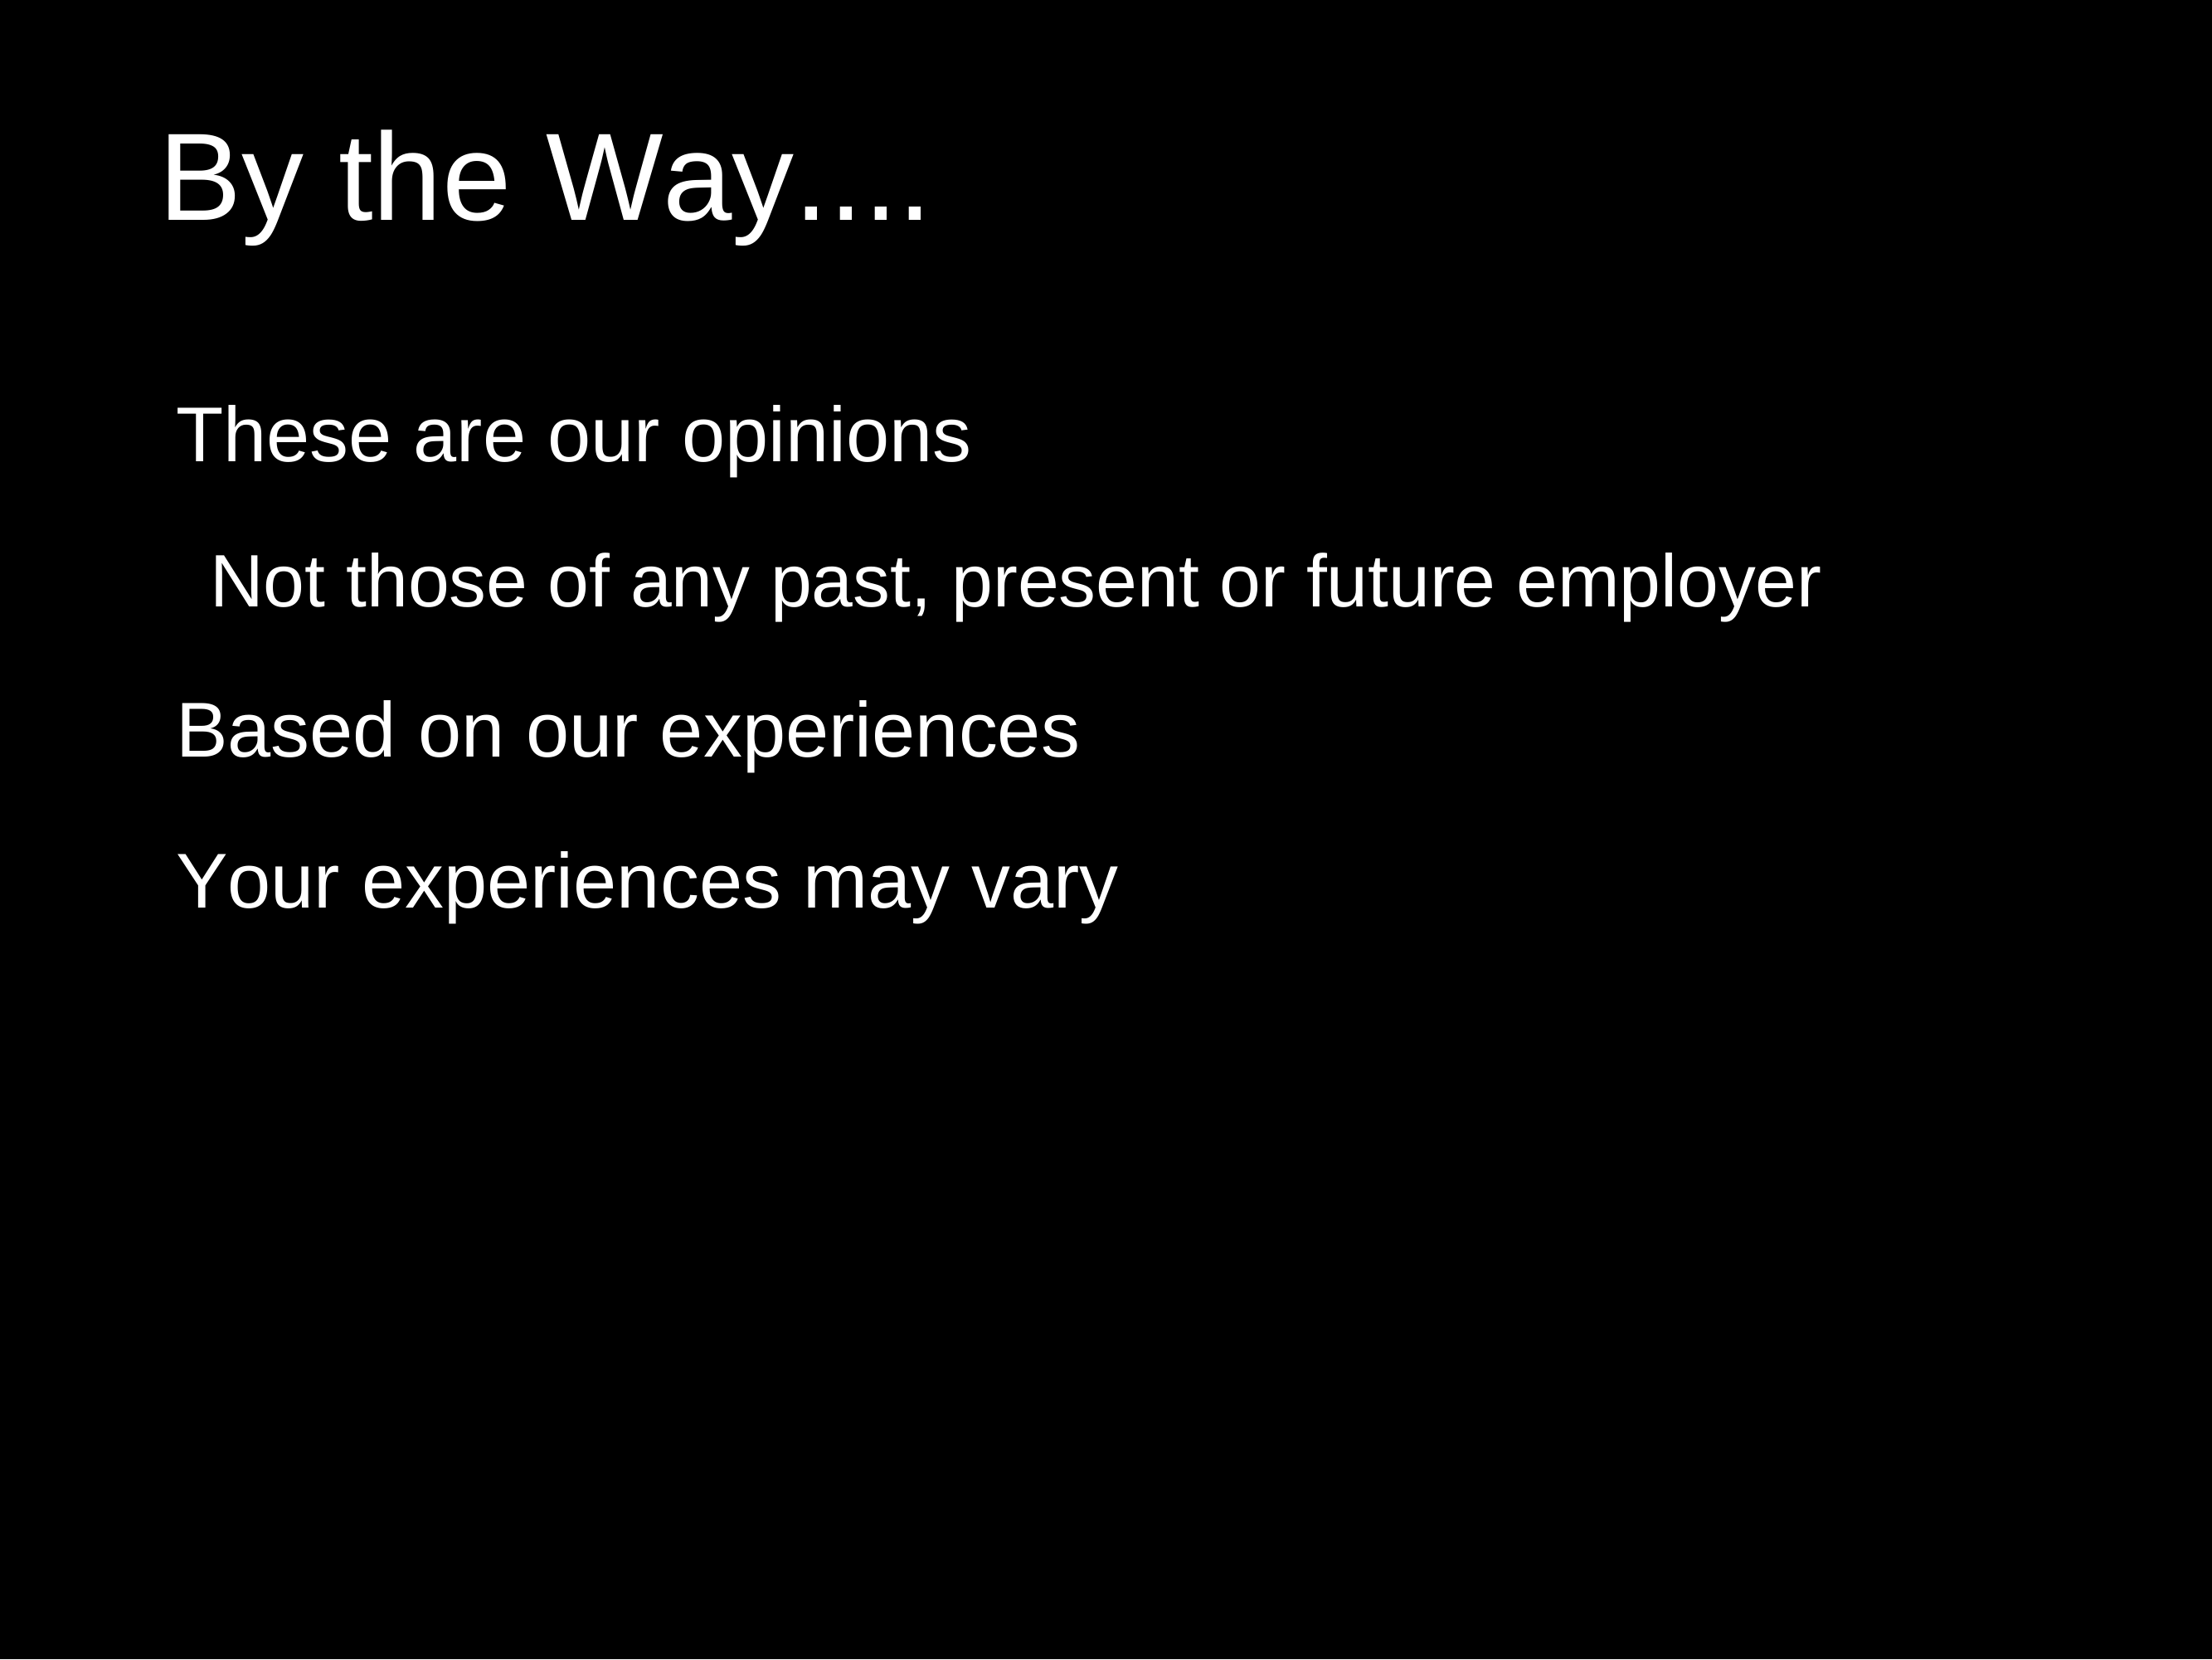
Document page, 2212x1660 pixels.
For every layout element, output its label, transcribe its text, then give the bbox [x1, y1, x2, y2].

list These are our opinions Not those of any past, present or future employer Based on our experiences Your experiences may vary [152, 340, 2059, 1404]
title By the Way.... [152, 89, 2059, 266]
